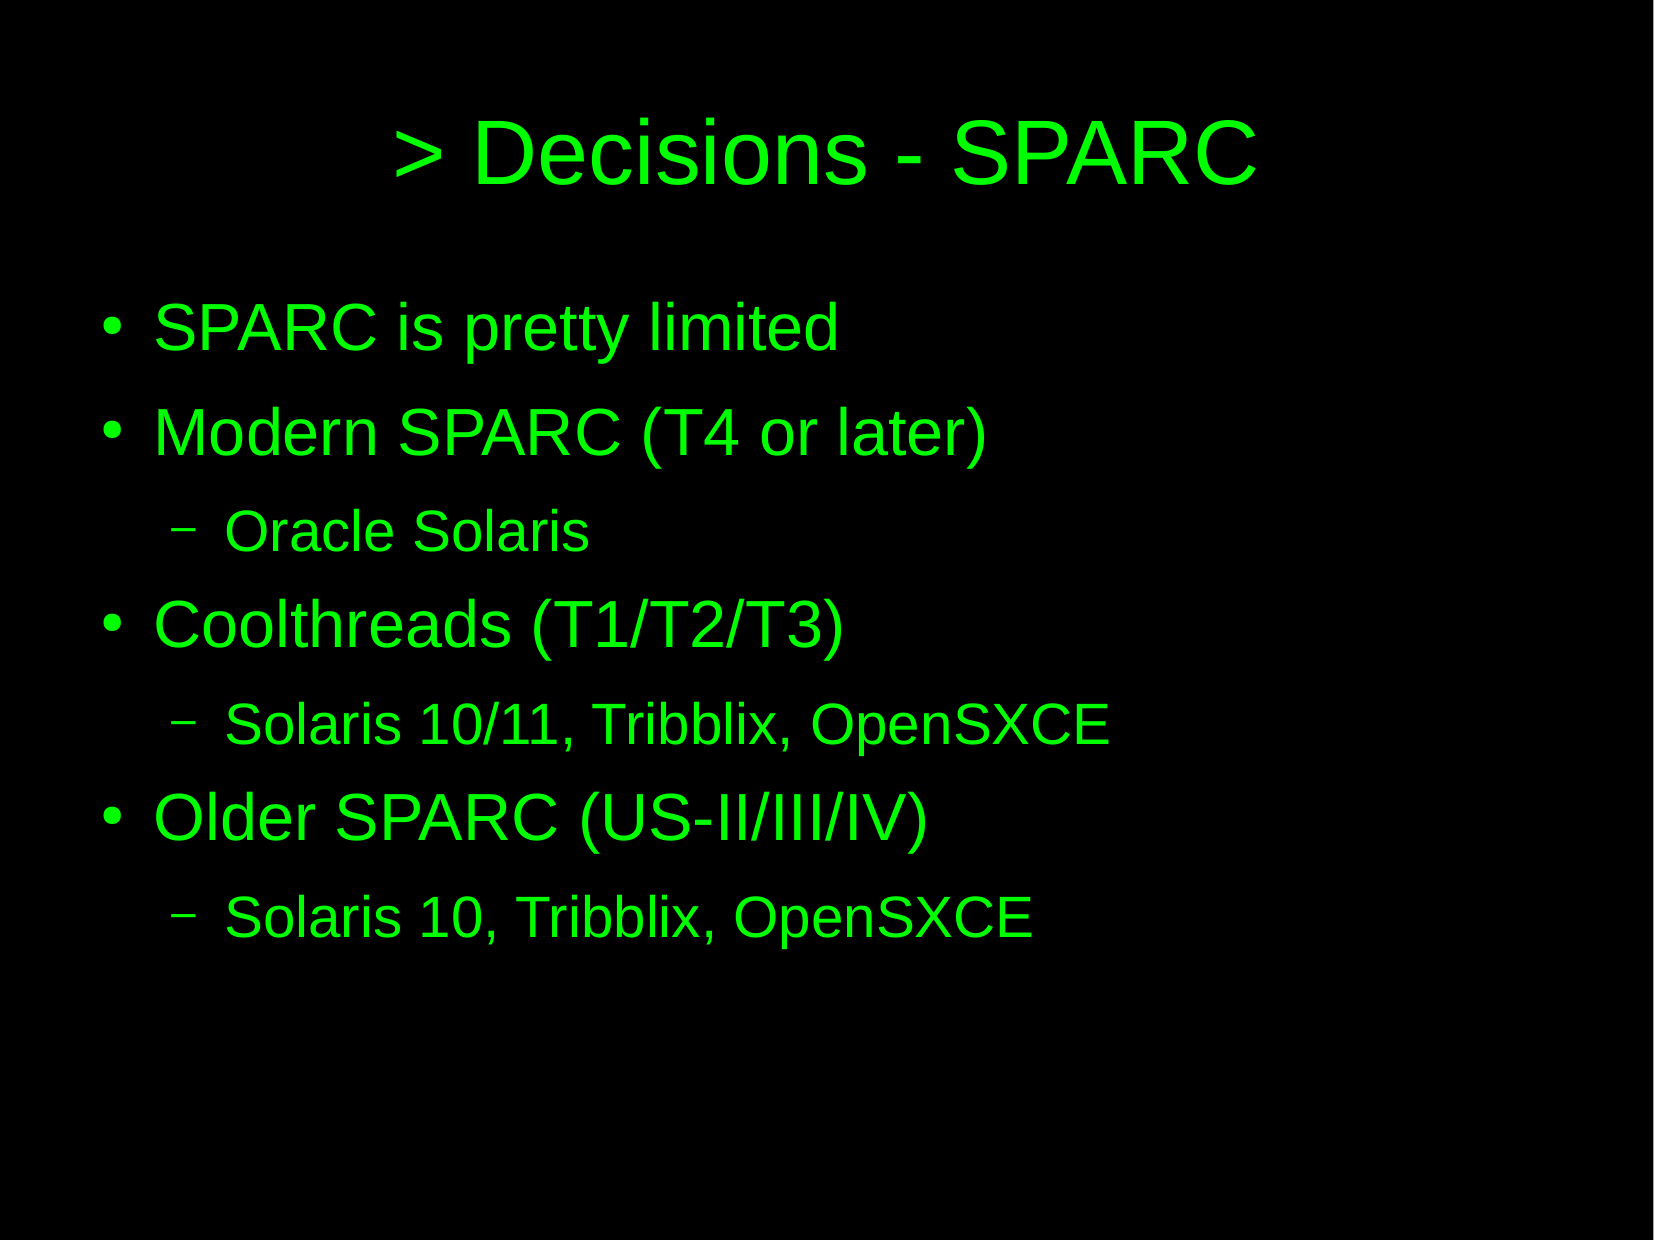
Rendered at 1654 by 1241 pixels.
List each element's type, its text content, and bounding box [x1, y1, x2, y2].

list SPARC is pretty limited Modern SPARC (T4 or later) Oracle Solaris Coolthreads (T1/T2/T3) Solaris 10/11, Tribblix, OpenSXCE Older SPARC (US-II/III/IV) Solaris 10, Tribblix, OpenSXCE [82, 290, 1571, 1010]
title > Decisions - SPARC [82, 49, 1571, 257]
